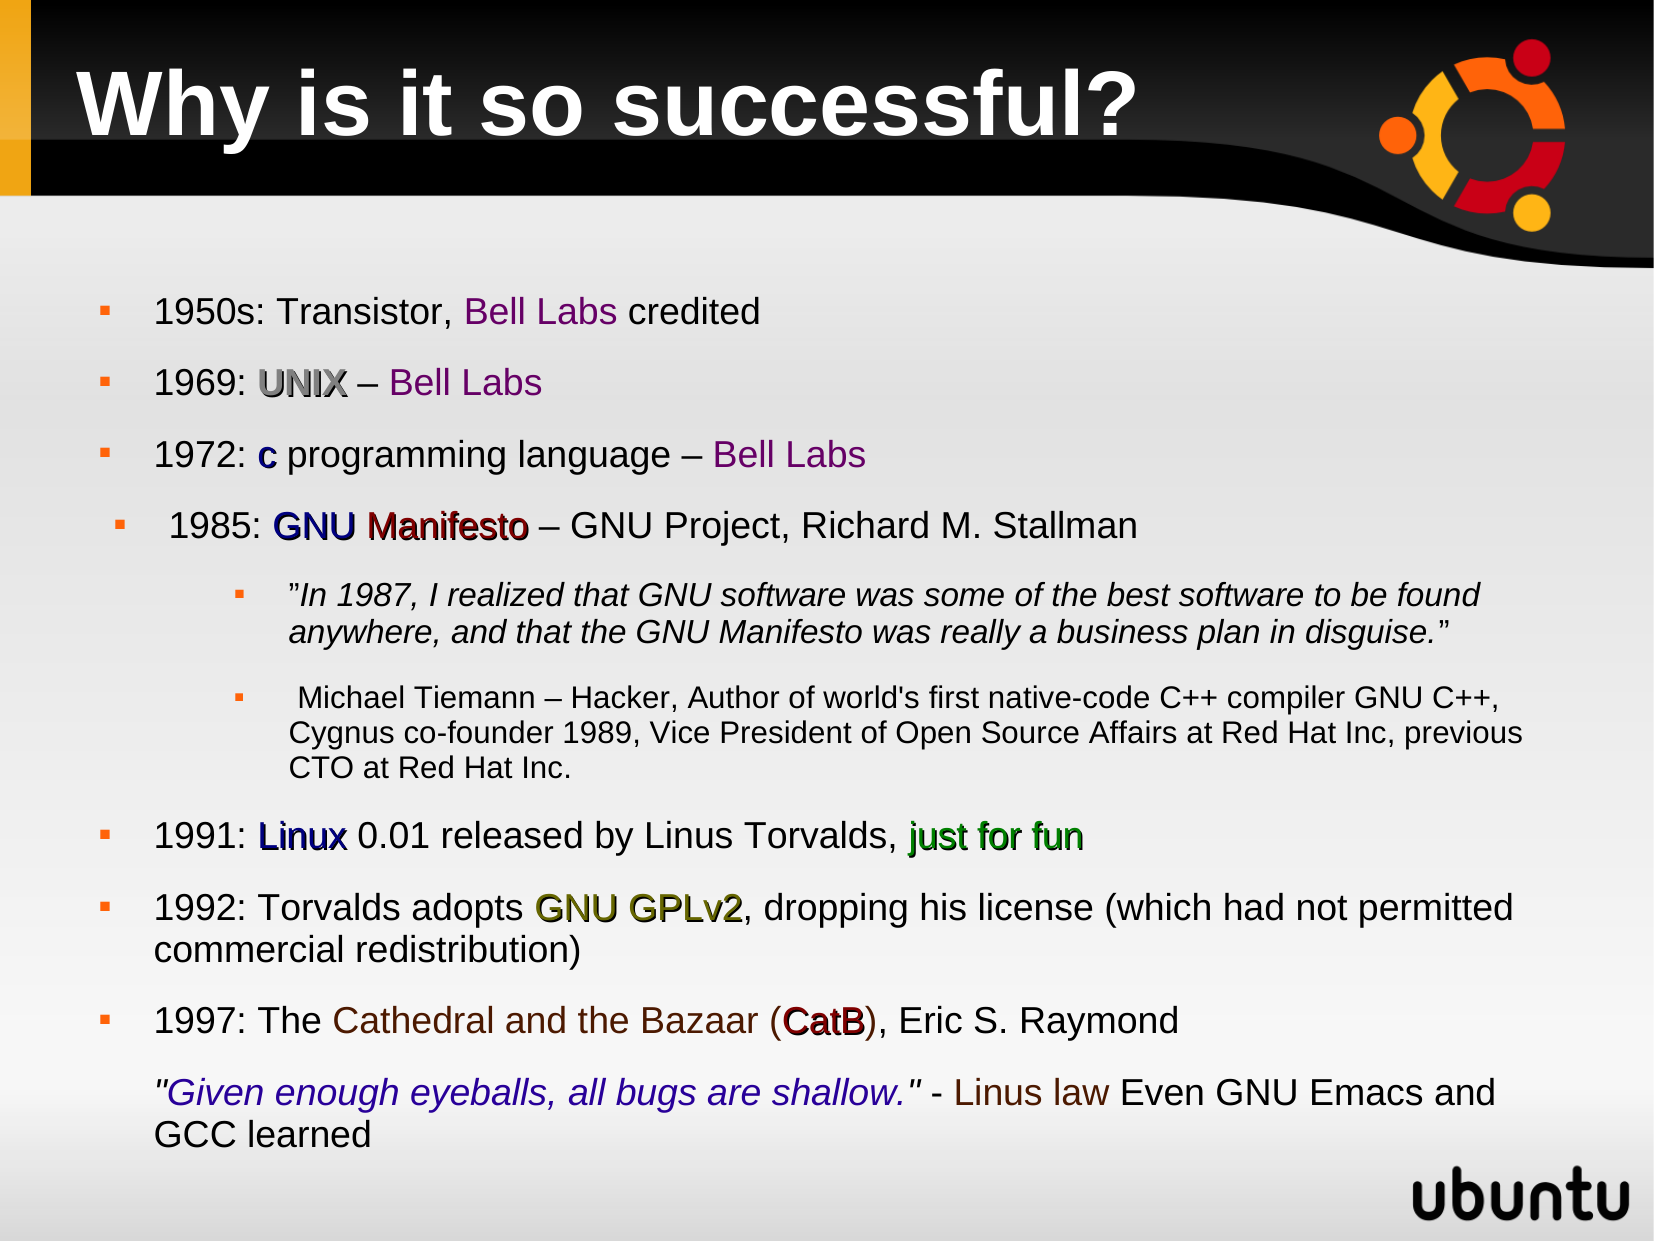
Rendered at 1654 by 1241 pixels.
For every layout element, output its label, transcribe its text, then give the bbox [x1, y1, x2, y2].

list 1950s: Transistor, Bell Labs credited 1969: UNIX – Bell Labs 1972: c programming language – Bell Labs 1985: GNU Manifesto – GNU Project, Richard M. Stallman ”In 1987, I realized that GNU software was some of the best software to be found anywhere, and that the GNU Manifesto was really a business plan in disguise.” Michael Tiemann – Hacker, Author of world's first native-code C++ compiler GNU C++, Cygnus co-founder 1989, Vice President of Open Source Affairs at Red Hat Inc, previous CTO at Red Hat Inc. 1991: Linux 0.01 released by Linus Torvalds, just for fun 1992: Torvalds adopts GNU GPLv2, dropping his license (which had not permitted commercial redistribution) 1997: The Cathedral and the Bazaar (CatB), Eric S. Raymond "Given enough eyeballs, all bugs are shallow." - Linus law Even GNU Emacs and GCC learned [82, 290, 1571, 1241]
picture [0, 0, 1654, 1241]
title Why is it so successful? [76, 7, 1565, 200]
